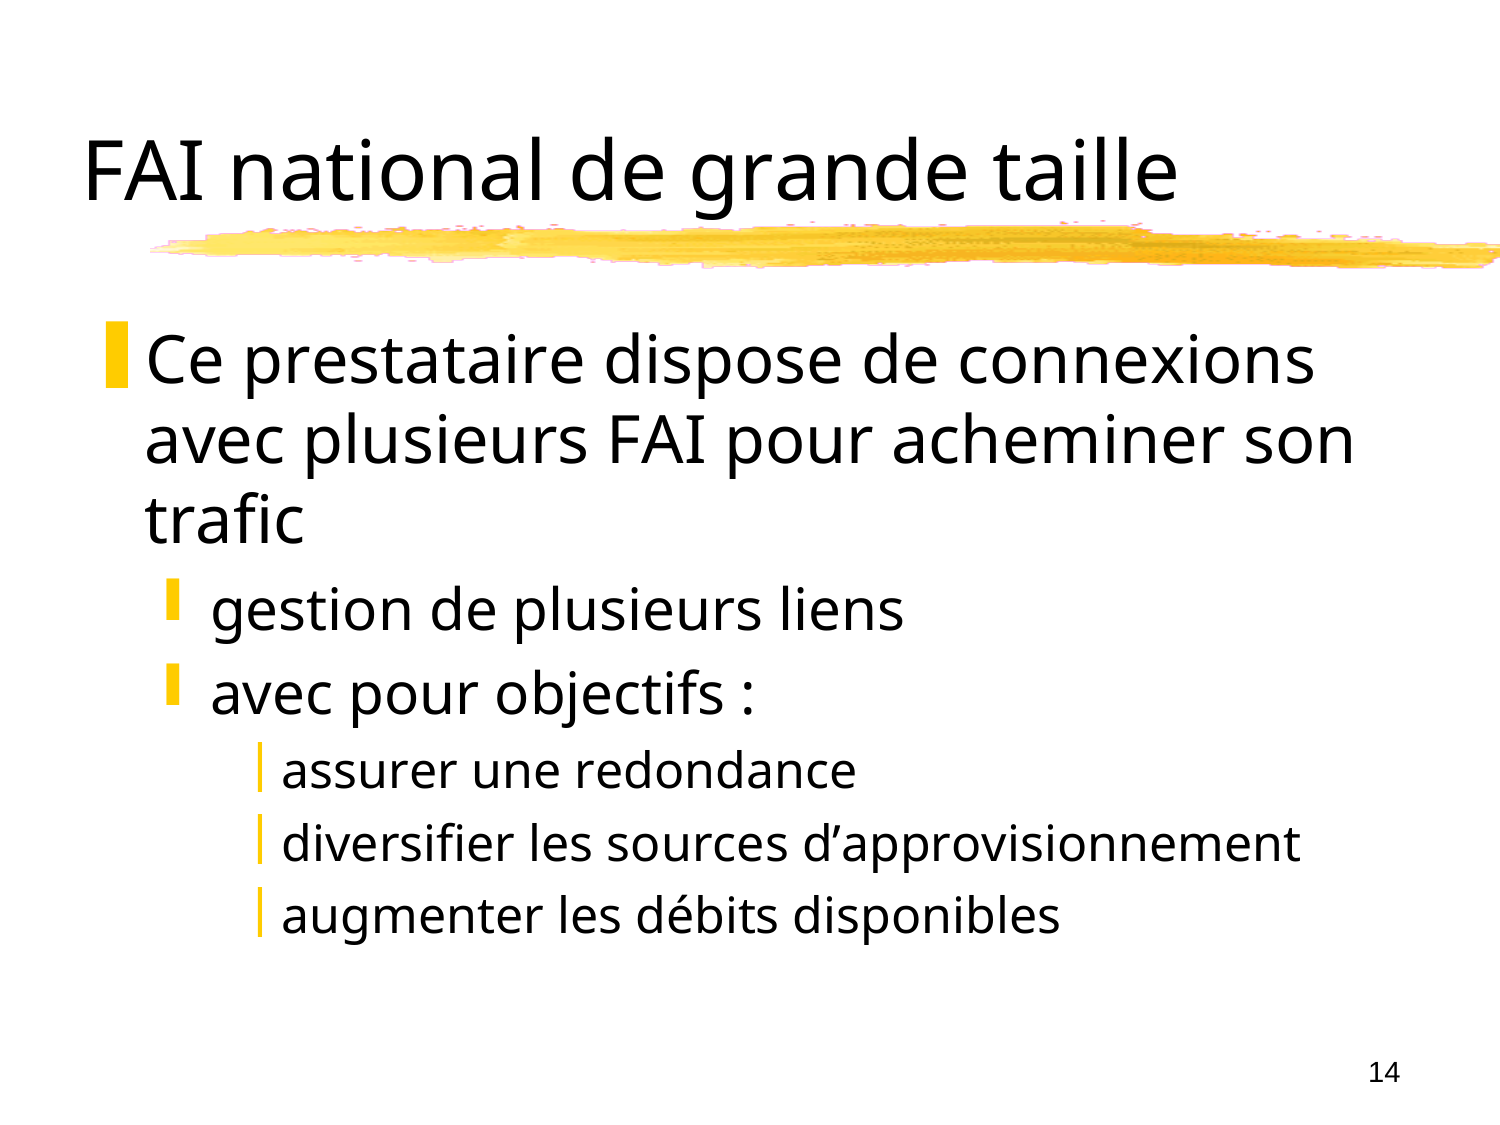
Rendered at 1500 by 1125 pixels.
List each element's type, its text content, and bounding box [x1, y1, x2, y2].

picture [150, 215, 1500, 279]
text_box <number> [1104, 1021, 1416, 1096]
list Ce prestataire dispose de connexions avec plusieurs FAI pour acheminer son trafic gestion de plusieurs liens avec pour objectifs : assurer une redondance diversifier les sources d’approvisionnement augmenter les débits disponibles [74, 309, 1417, 994]
title FAI national de grande taille [66, 9, 1342, 225]
